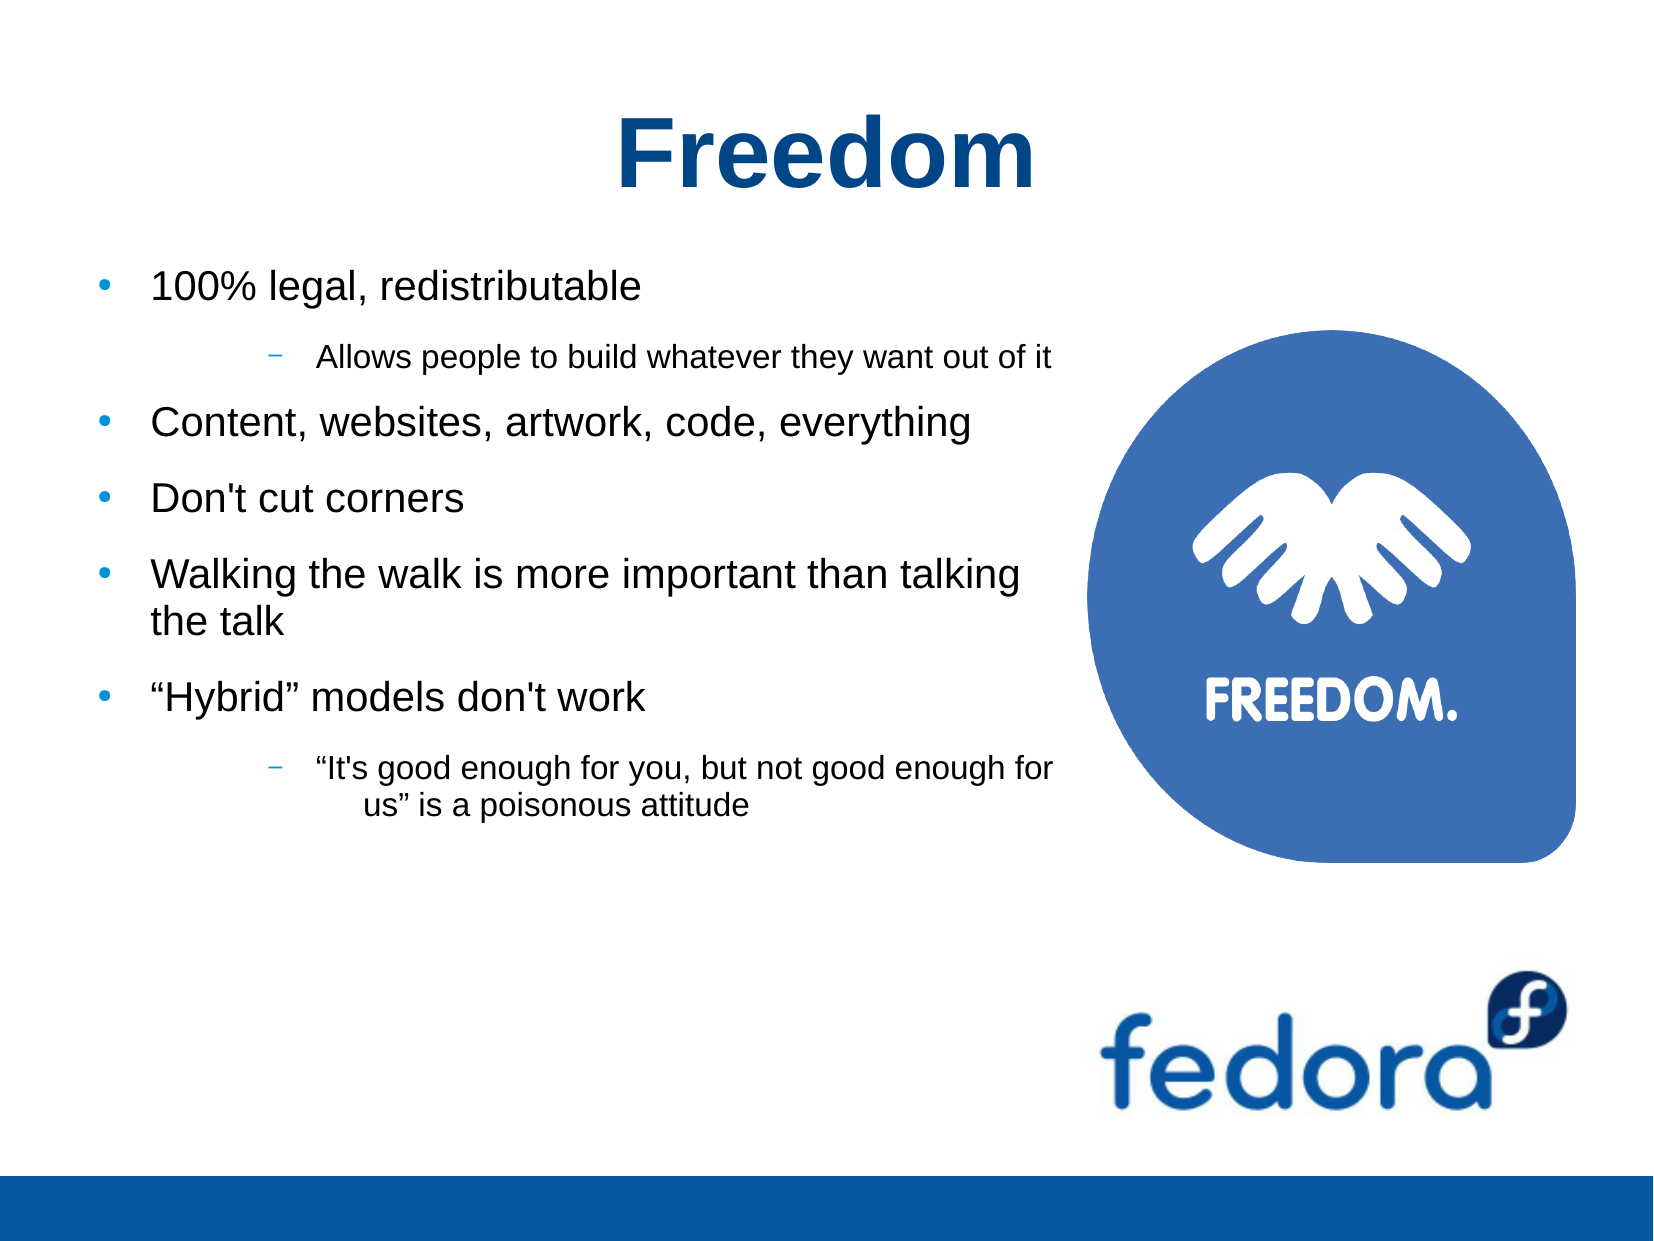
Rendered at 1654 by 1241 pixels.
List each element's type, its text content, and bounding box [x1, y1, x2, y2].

title Freedom [82, 49, 1571, 257]
list 100% legal, redistributable Allows people to build whatever they want out of it Content, websites, artwork, code, everything Don't cut corners Walking the walk is more important than talking the talk “Hybrid” models don't work “It's good enough for you, but not good enough for us” is a poisonous attitude [79, 262, 1088, 1082]
picture [0, 0, 1654, 1241]
